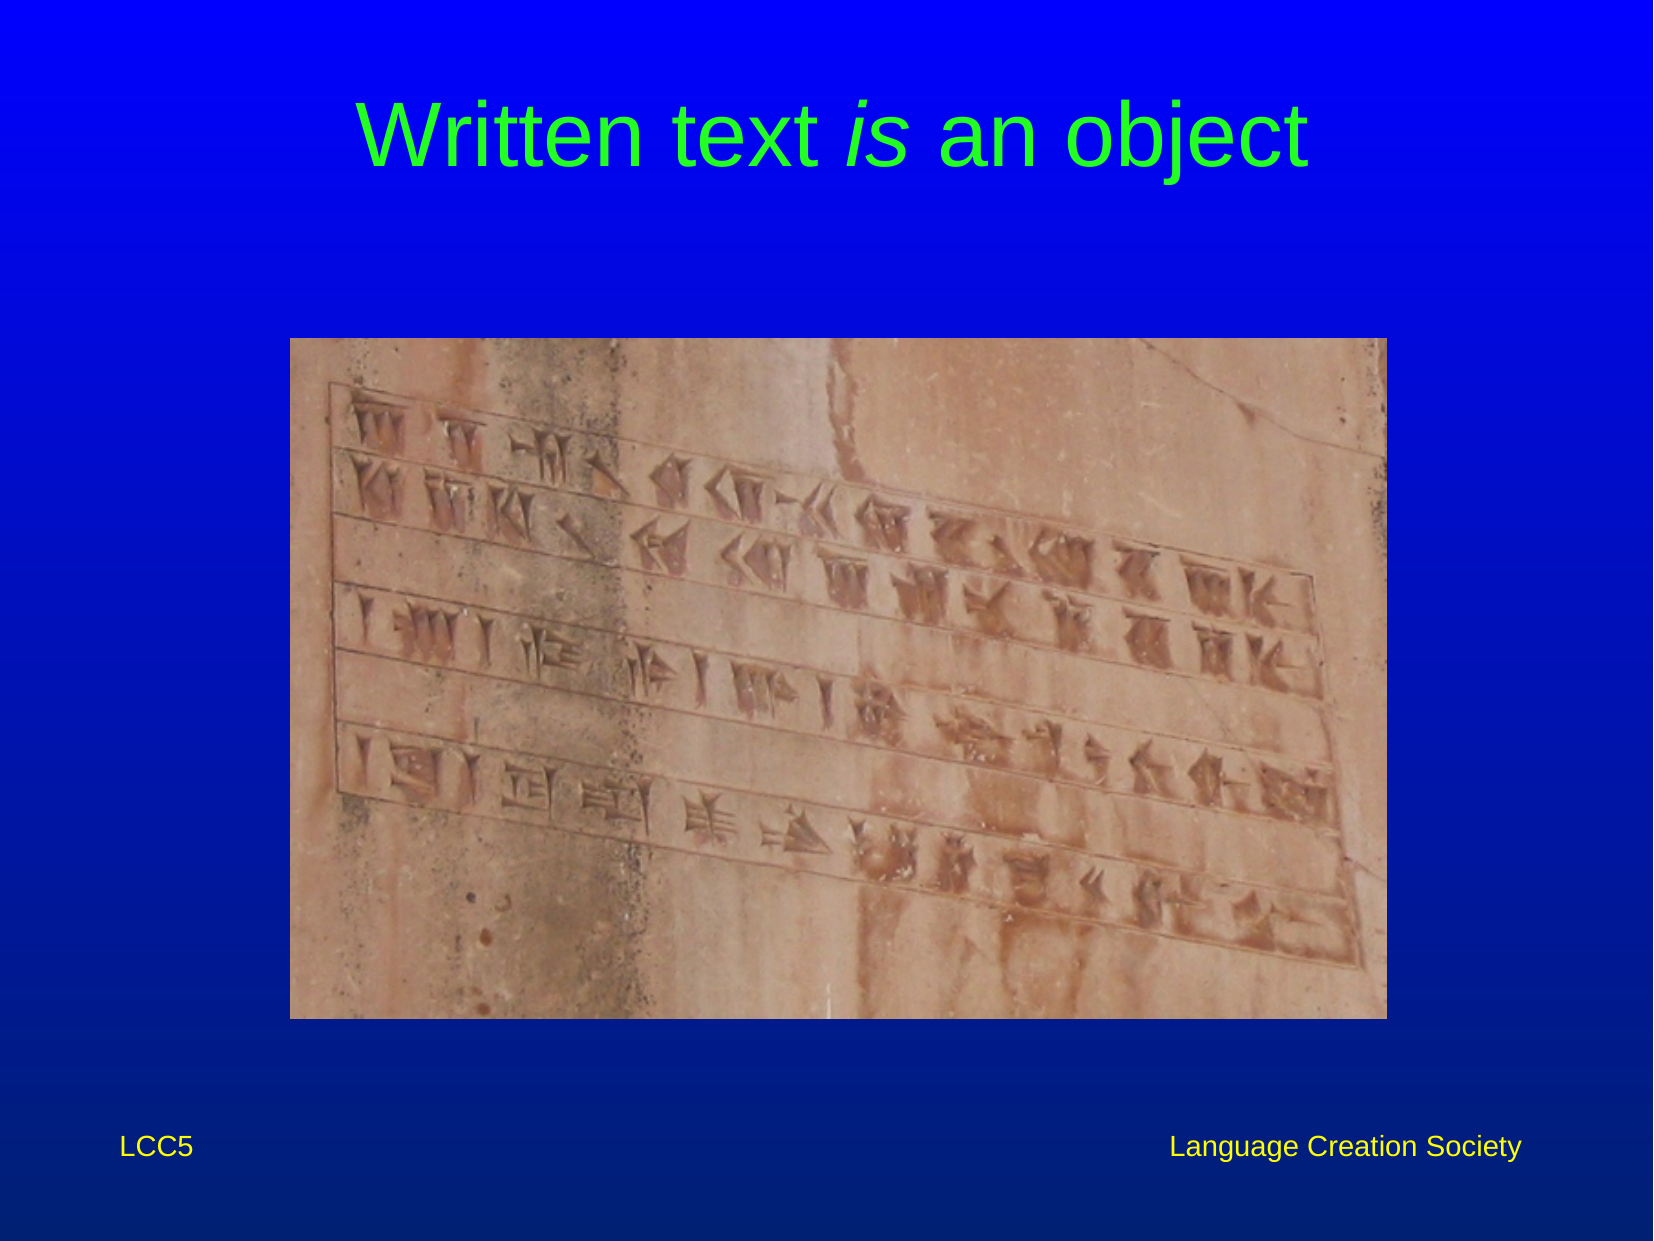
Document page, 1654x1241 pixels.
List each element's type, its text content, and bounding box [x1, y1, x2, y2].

picture [290, 338, 1387, 1019]
title Written text is an object [126, 31, 1539, 239]
